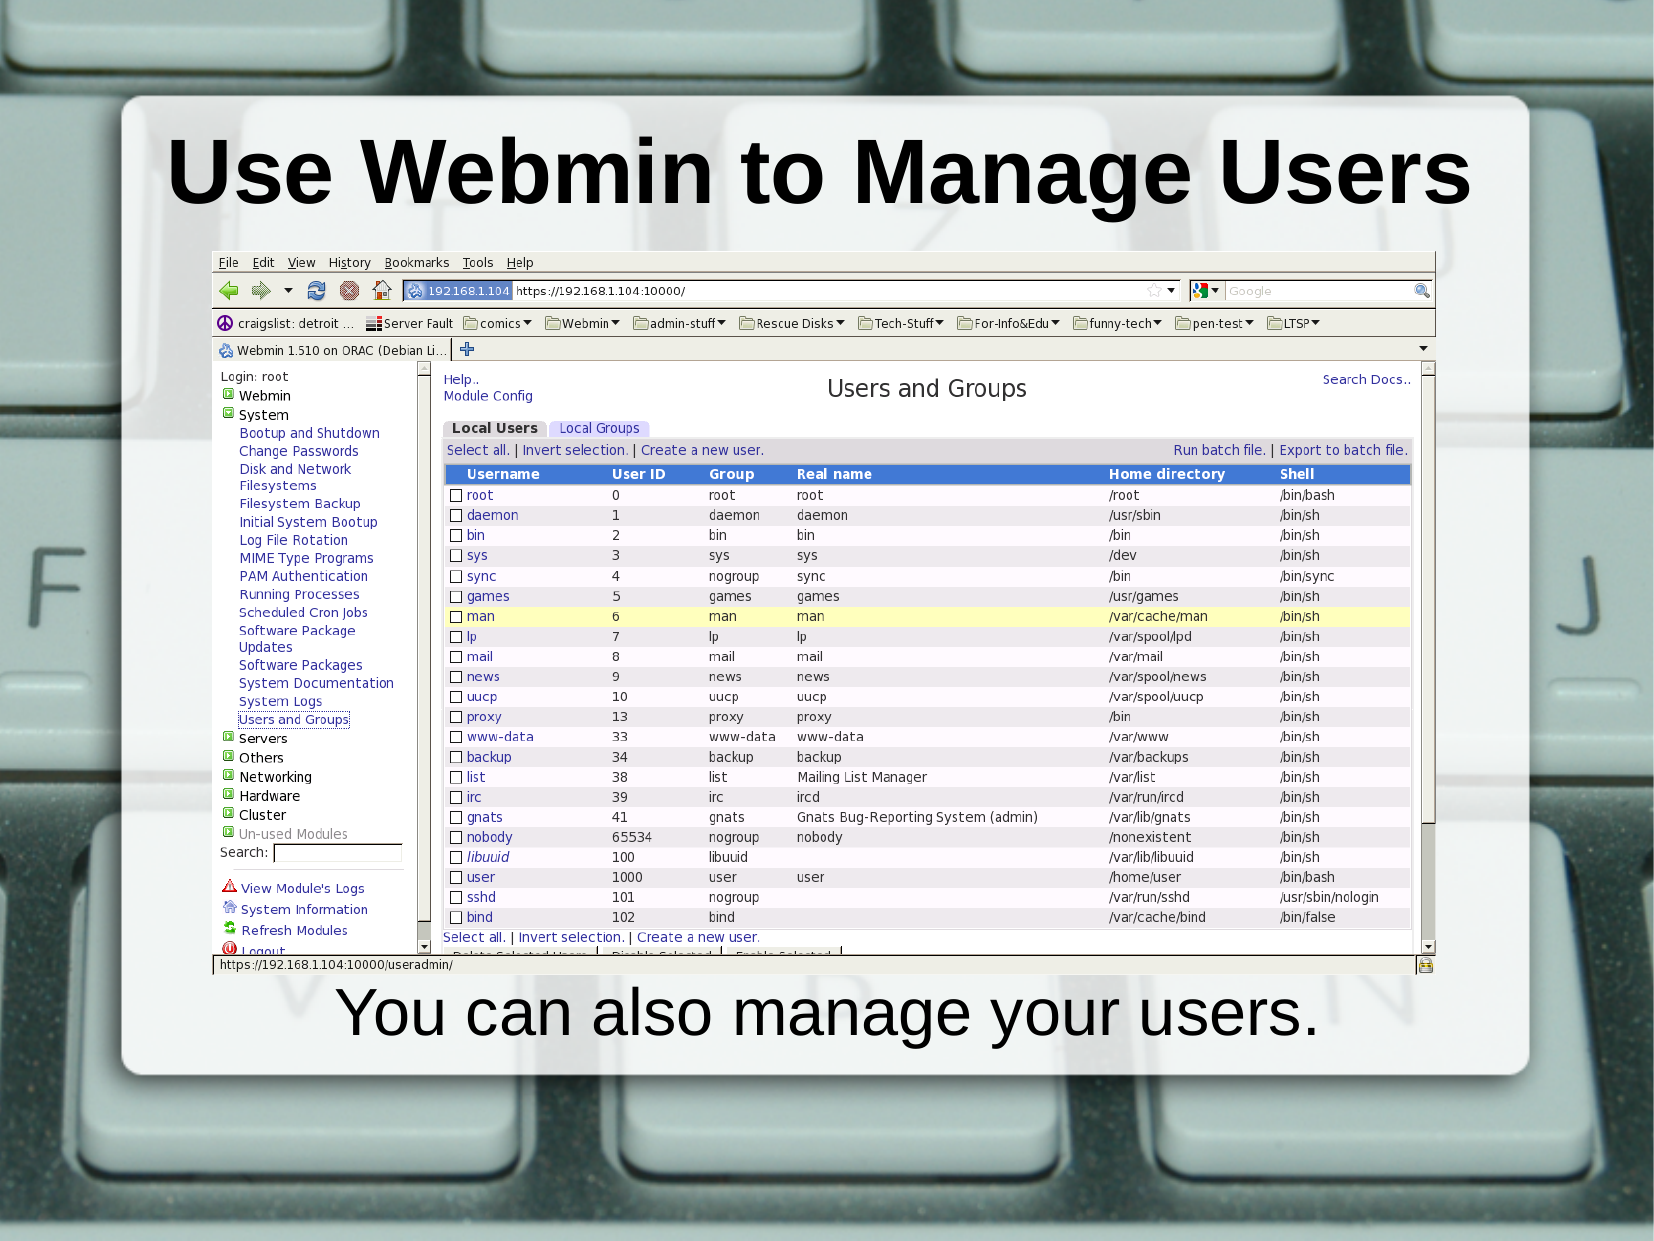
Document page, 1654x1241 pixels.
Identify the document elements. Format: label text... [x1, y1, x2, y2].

picture [0, 0, 1654, 1241]
title Use Webmin to Manage Users [135, 112, 1506, 231]
list You can also manage your users. [150, 975, 1507, 1059]
